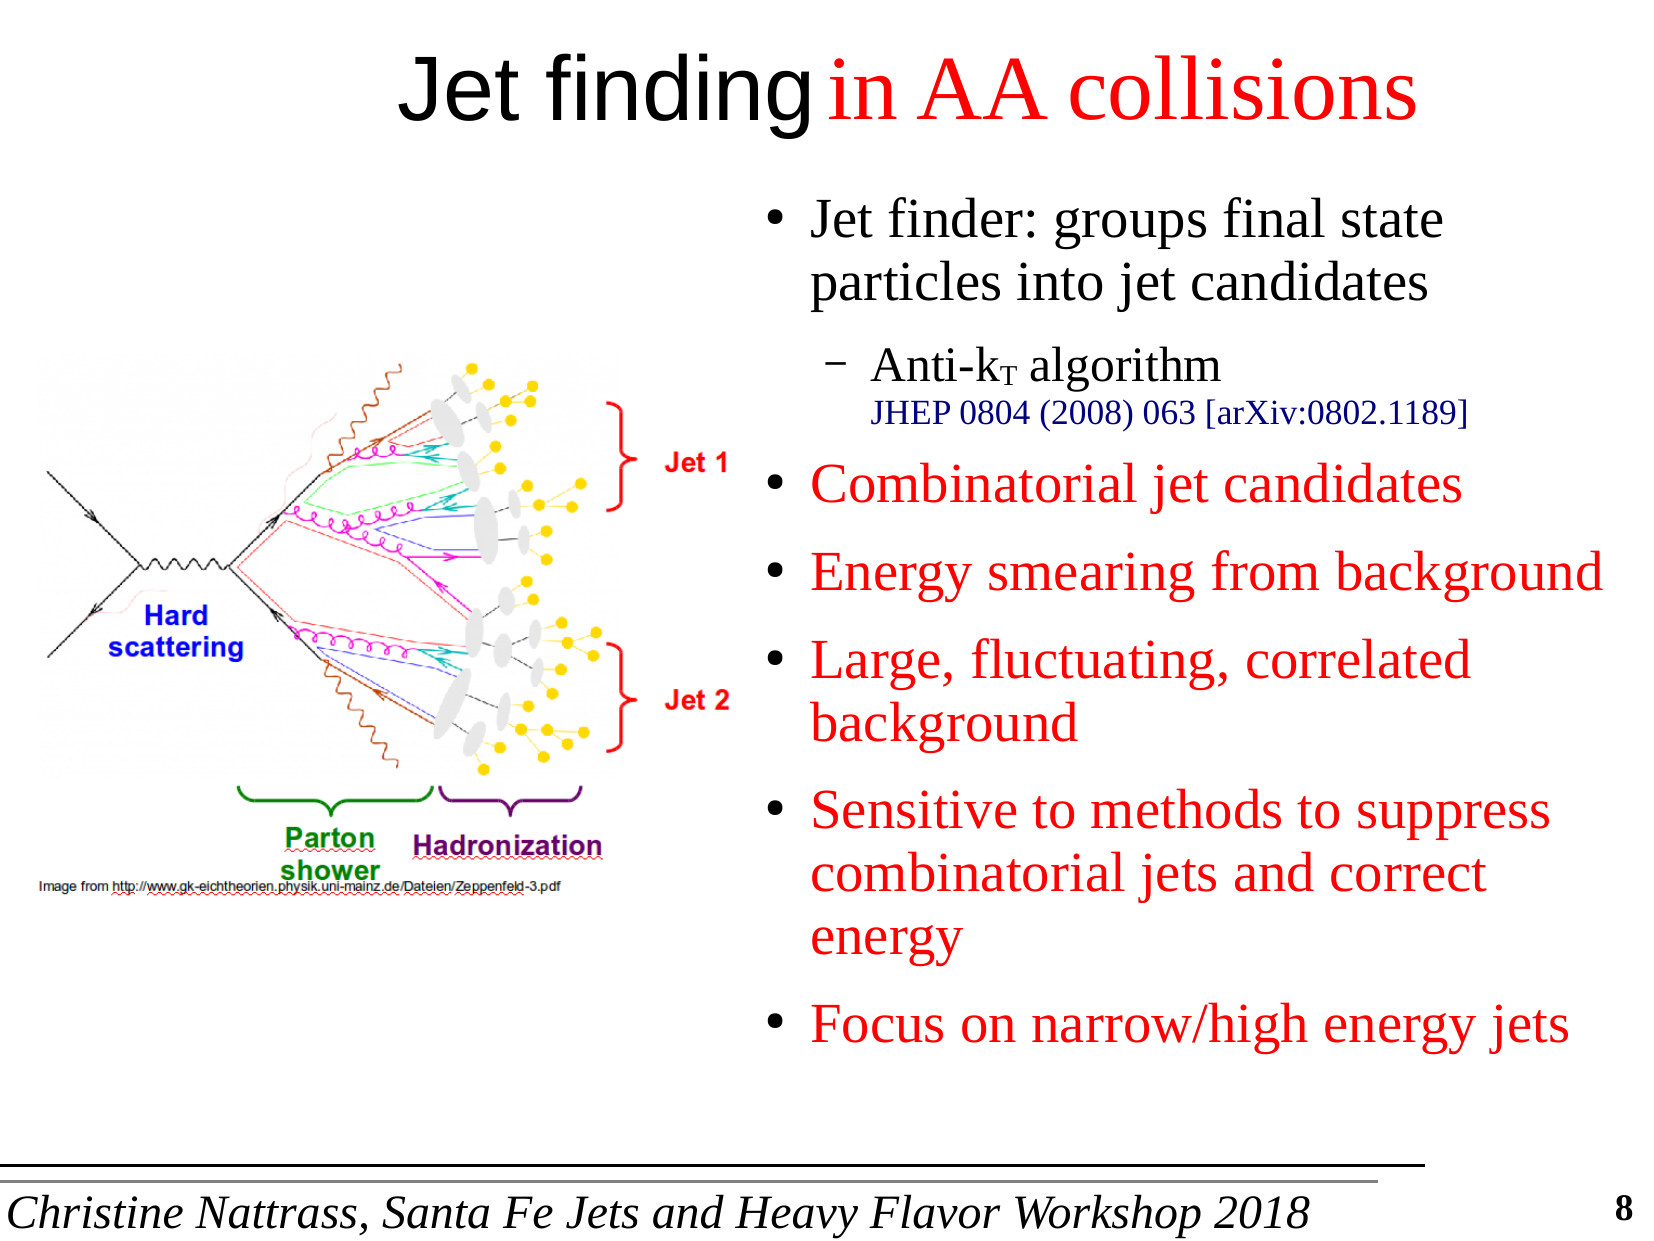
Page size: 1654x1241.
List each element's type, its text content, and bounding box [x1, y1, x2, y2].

title in AA collisions [770, 0, 1477, 192]
picture [30, 329, 750, 930]
list Jet finder: groups final state particles into jet candidates Anti-kT algorithm JHEP 0804 (2008) 063 [arXiv:0802.1189] Combinatorial jet candidates Energy smearing from background Large, fluctuating, correlated background Sensitive to methods to suppress combinatorial jets and correct energy Focus on narrow/high energy jets [750, 187, 1621, 1063]
title Jet finding [234, 8, 770, 169]
